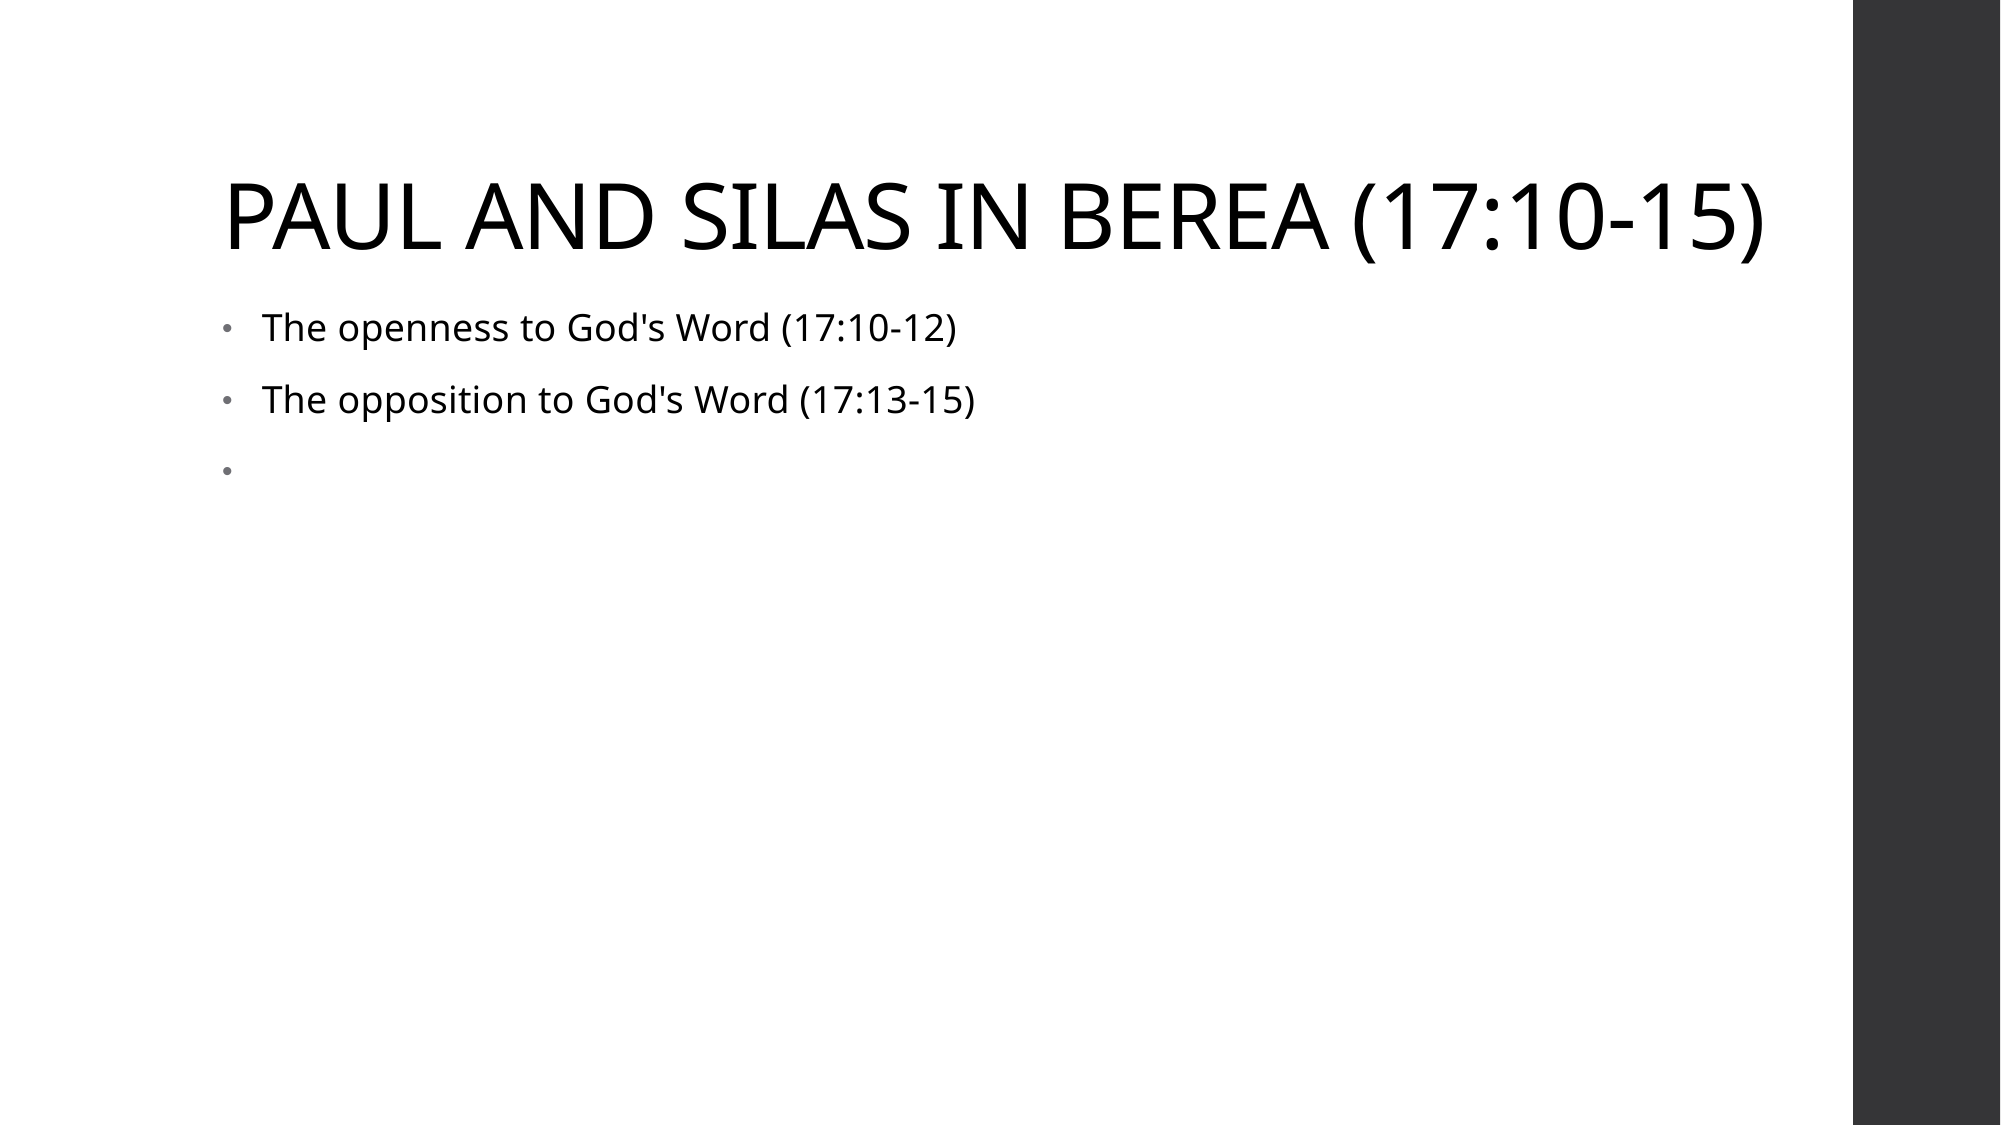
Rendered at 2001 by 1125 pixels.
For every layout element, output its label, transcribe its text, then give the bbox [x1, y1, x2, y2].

list The openness to God's Word (17:10-12) The opposition to God's Word (17:13-15) [206, 299, 1617, 1014]
title PAUL AND SILAS IN BEREA (17:10-15) [206, 60, 1797, 278]
